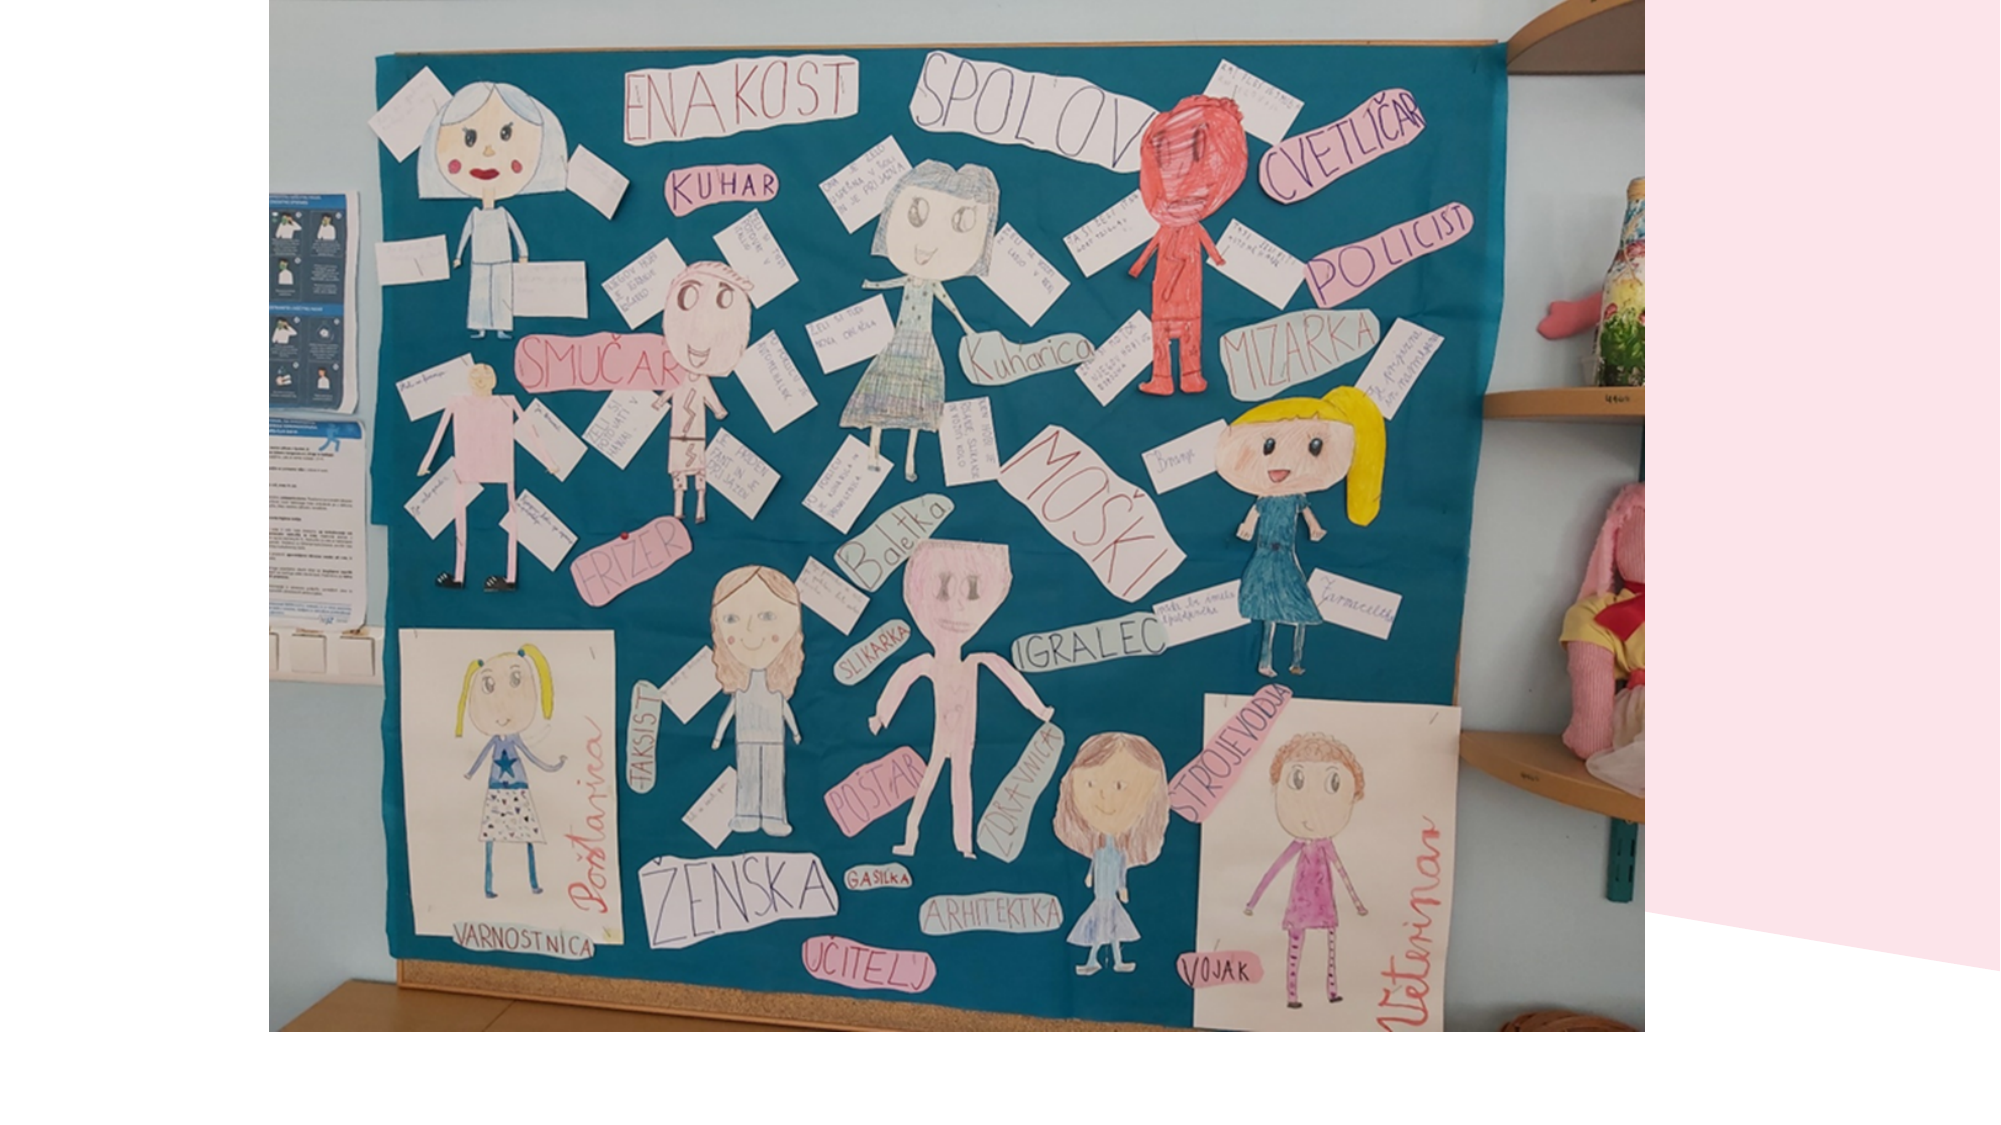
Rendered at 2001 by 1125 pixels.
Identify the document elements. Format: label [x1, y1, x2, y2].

picture [269, 0, 1645, 1032]
